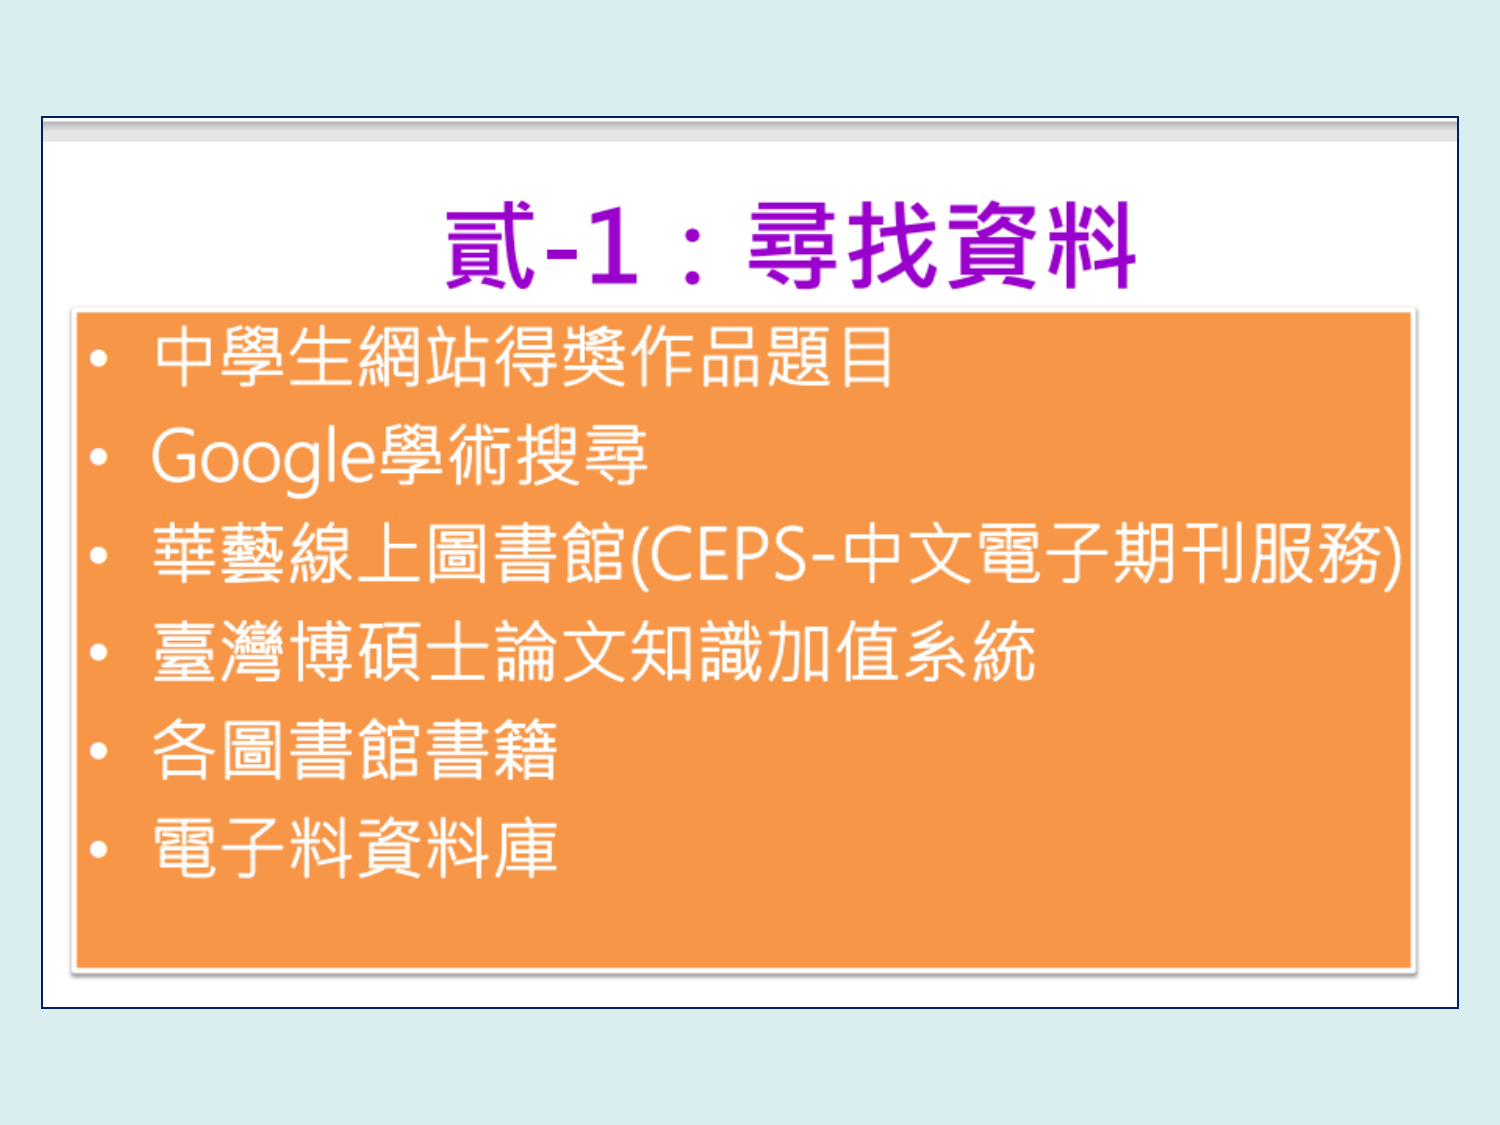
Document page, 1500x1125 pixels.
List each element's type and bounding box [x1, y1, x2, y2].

picture [42, 117, 1458, 1008]
